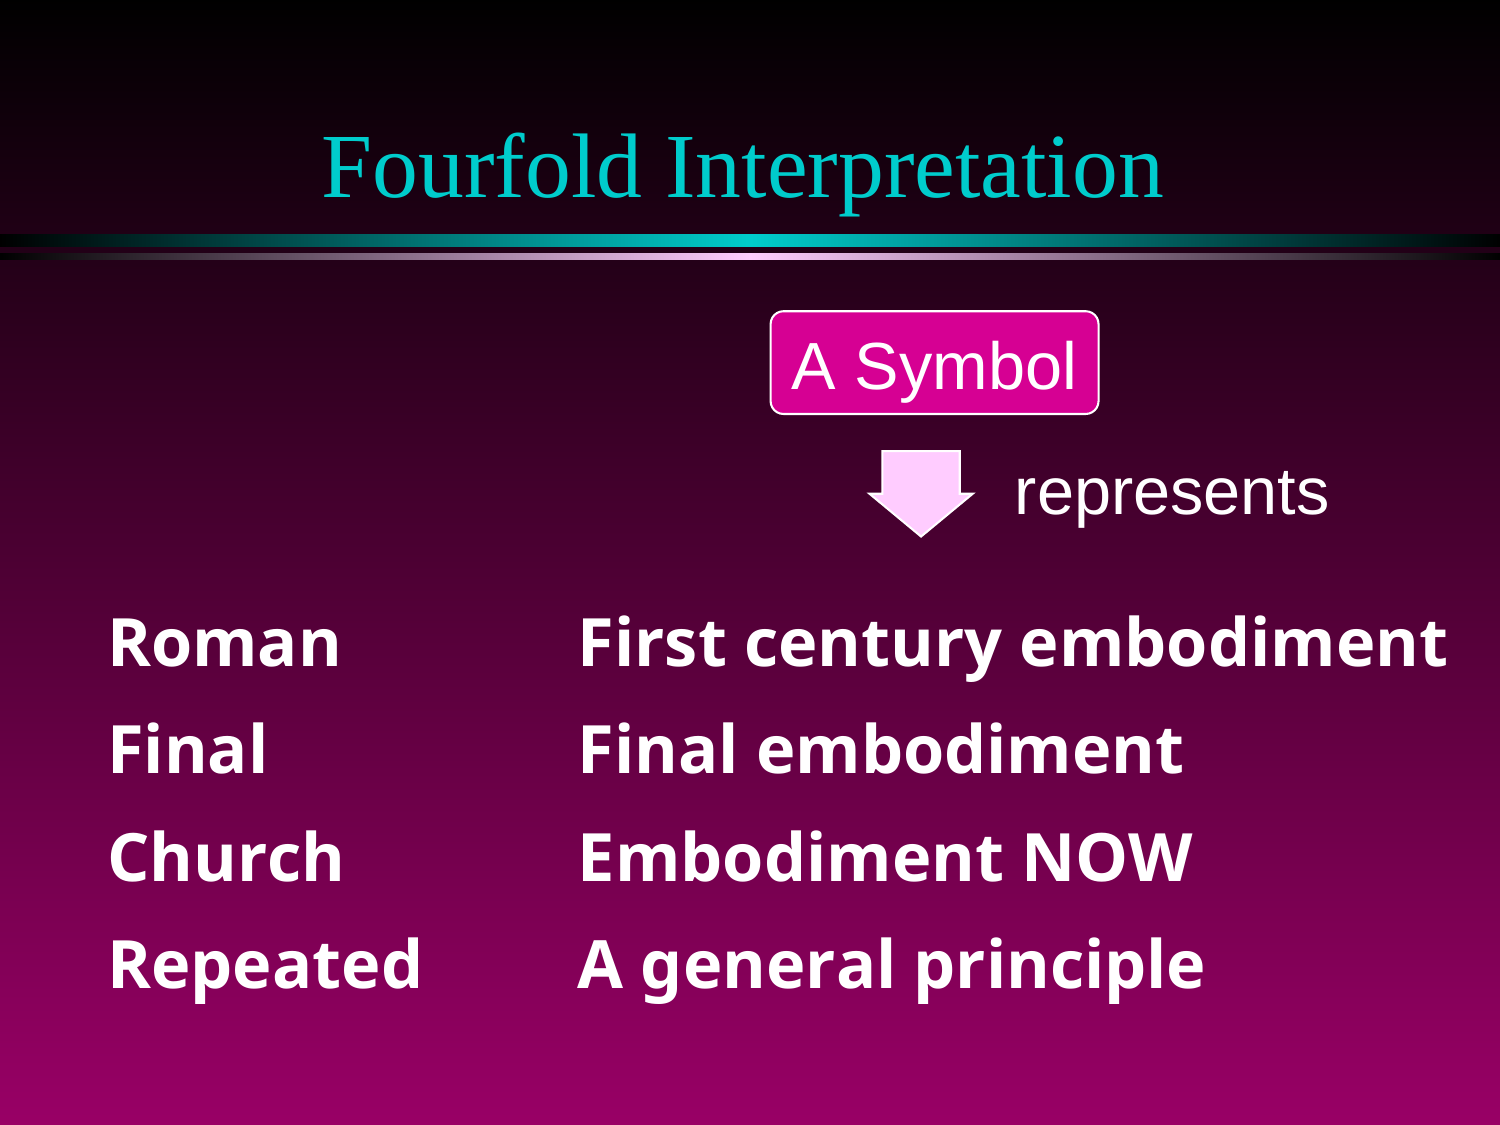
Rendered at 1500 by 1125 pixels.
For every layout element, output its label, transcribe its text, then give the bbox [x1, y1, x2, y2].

list First century embodiment Final embodiment Embodiment NOW A general principle [750, 587, 1476, 1013]
title Fourfold Interpretation [99, 37, 1388, 225]
text_box A Symbol [770, 311, 1099, 414]
list Roman Final Church Repeated [92, 587, 750, 1013]
text_box represents [999, 440, 1422, 536]
text_box [869, 451, 973, 537]
